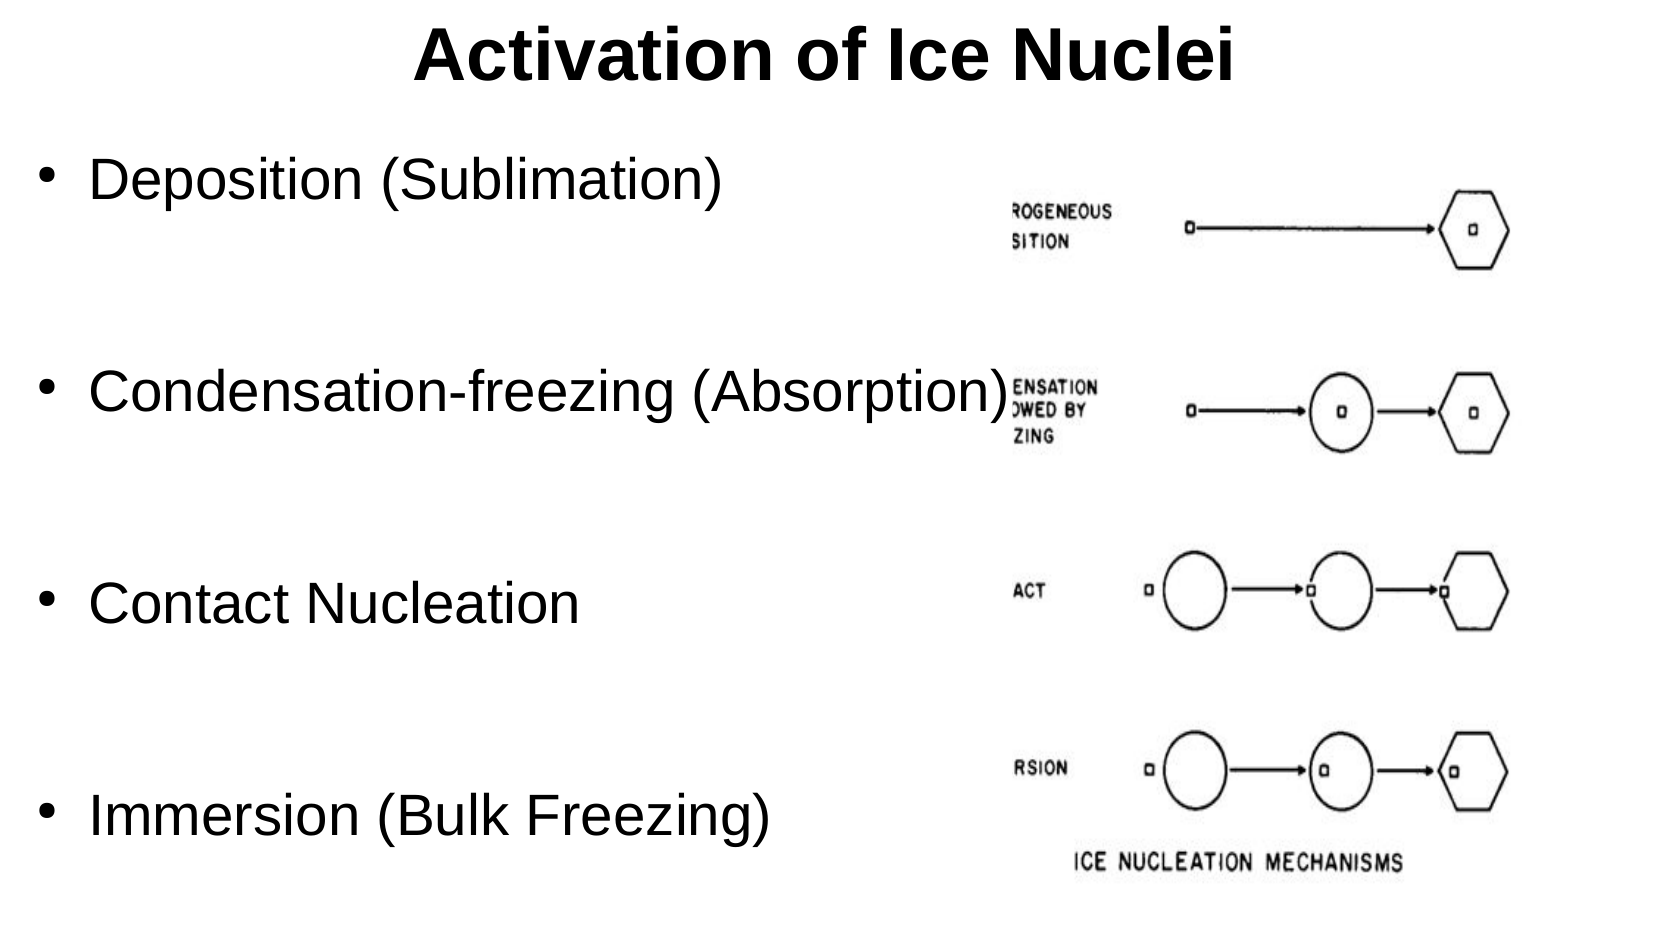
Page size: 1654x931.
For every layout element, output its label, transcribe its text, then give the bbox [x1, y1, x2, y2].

picture [1012, 110, 1611, 896]
text_box Deposition (Sublimation) Condensation-freezing (Absorption) Contact Nucleation Immersion (Bulk Freezing) [0, 133, 1012, 855]
title Activation of Ice Nuclei [0, 0, 1651, 101]
